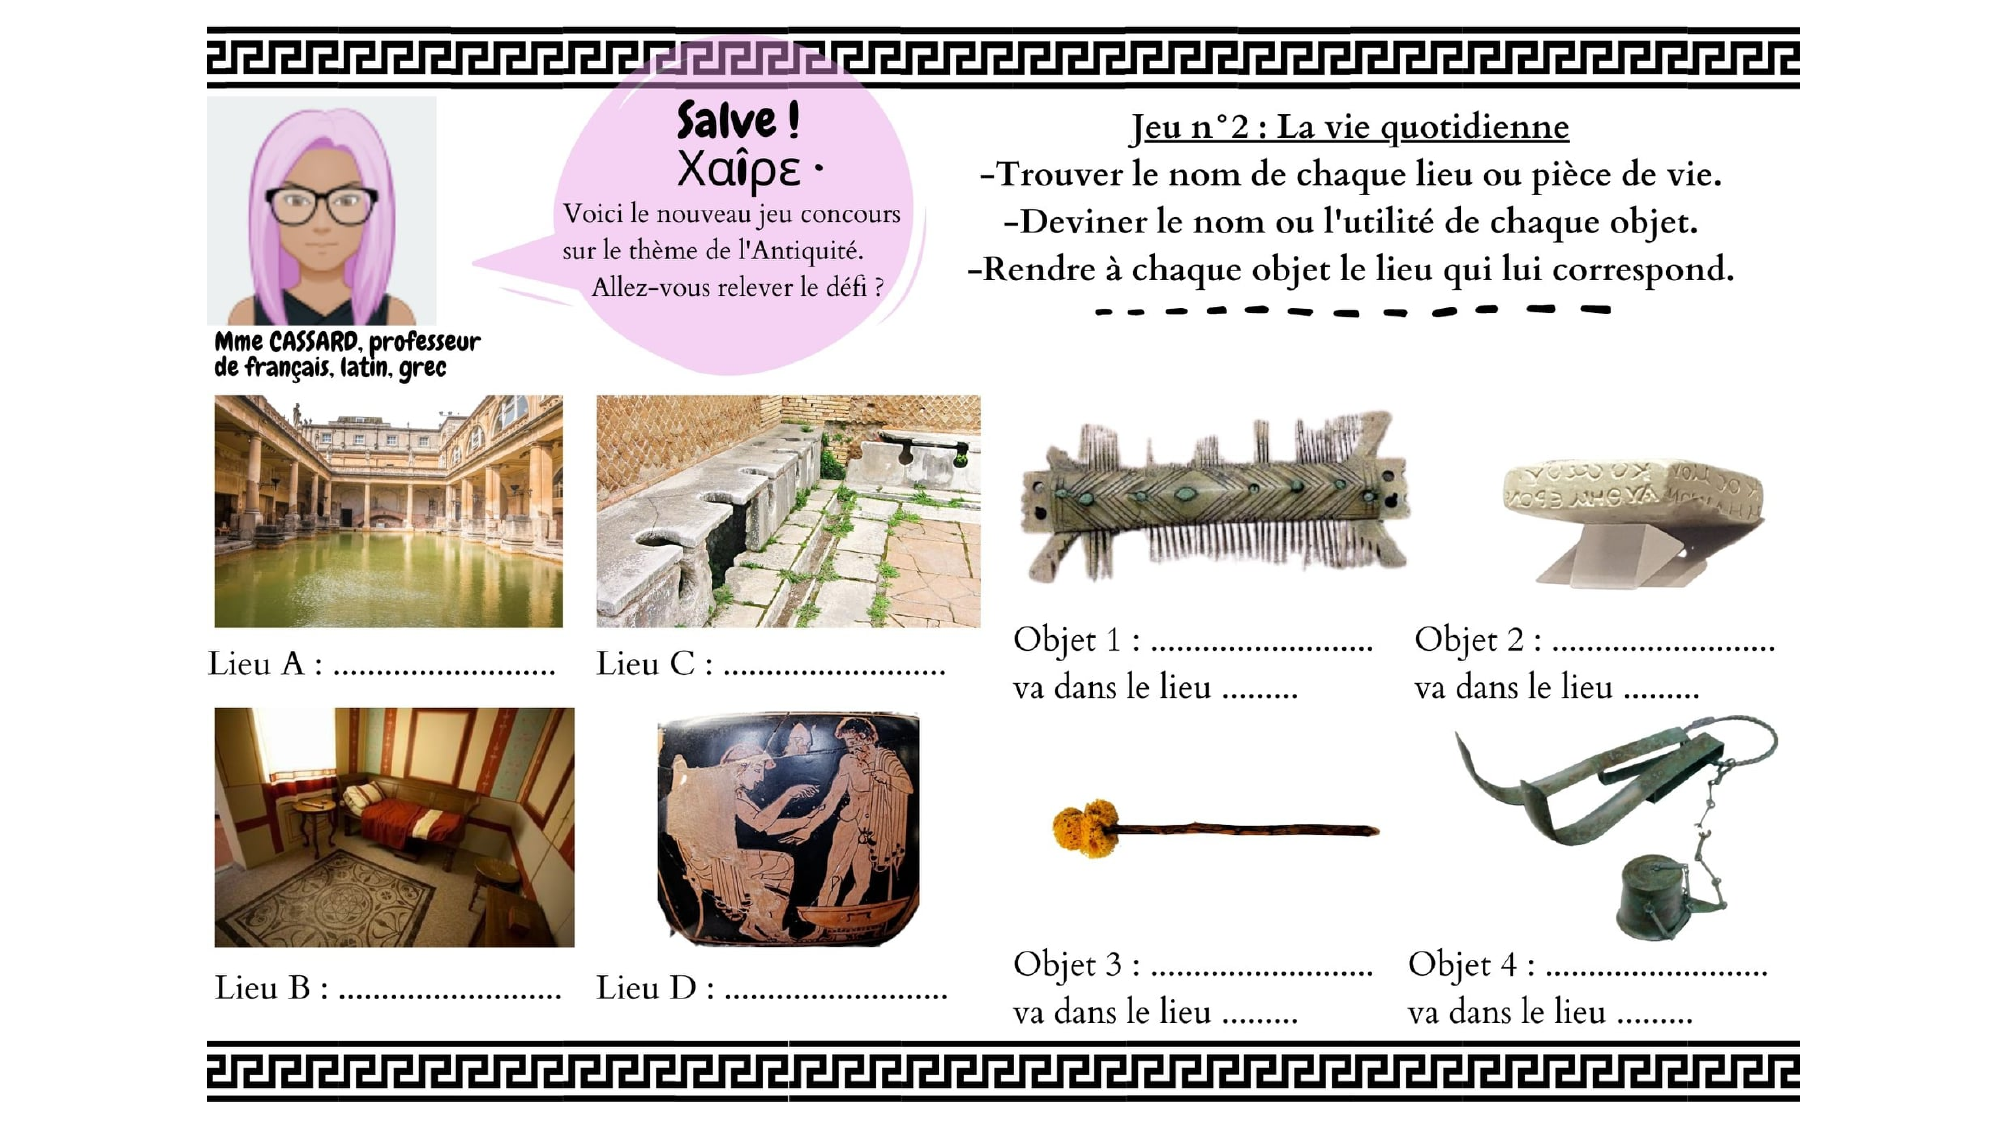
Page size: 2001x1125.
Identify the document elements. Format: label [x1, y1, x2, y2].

picture [207, 1, 1800, 1125]
